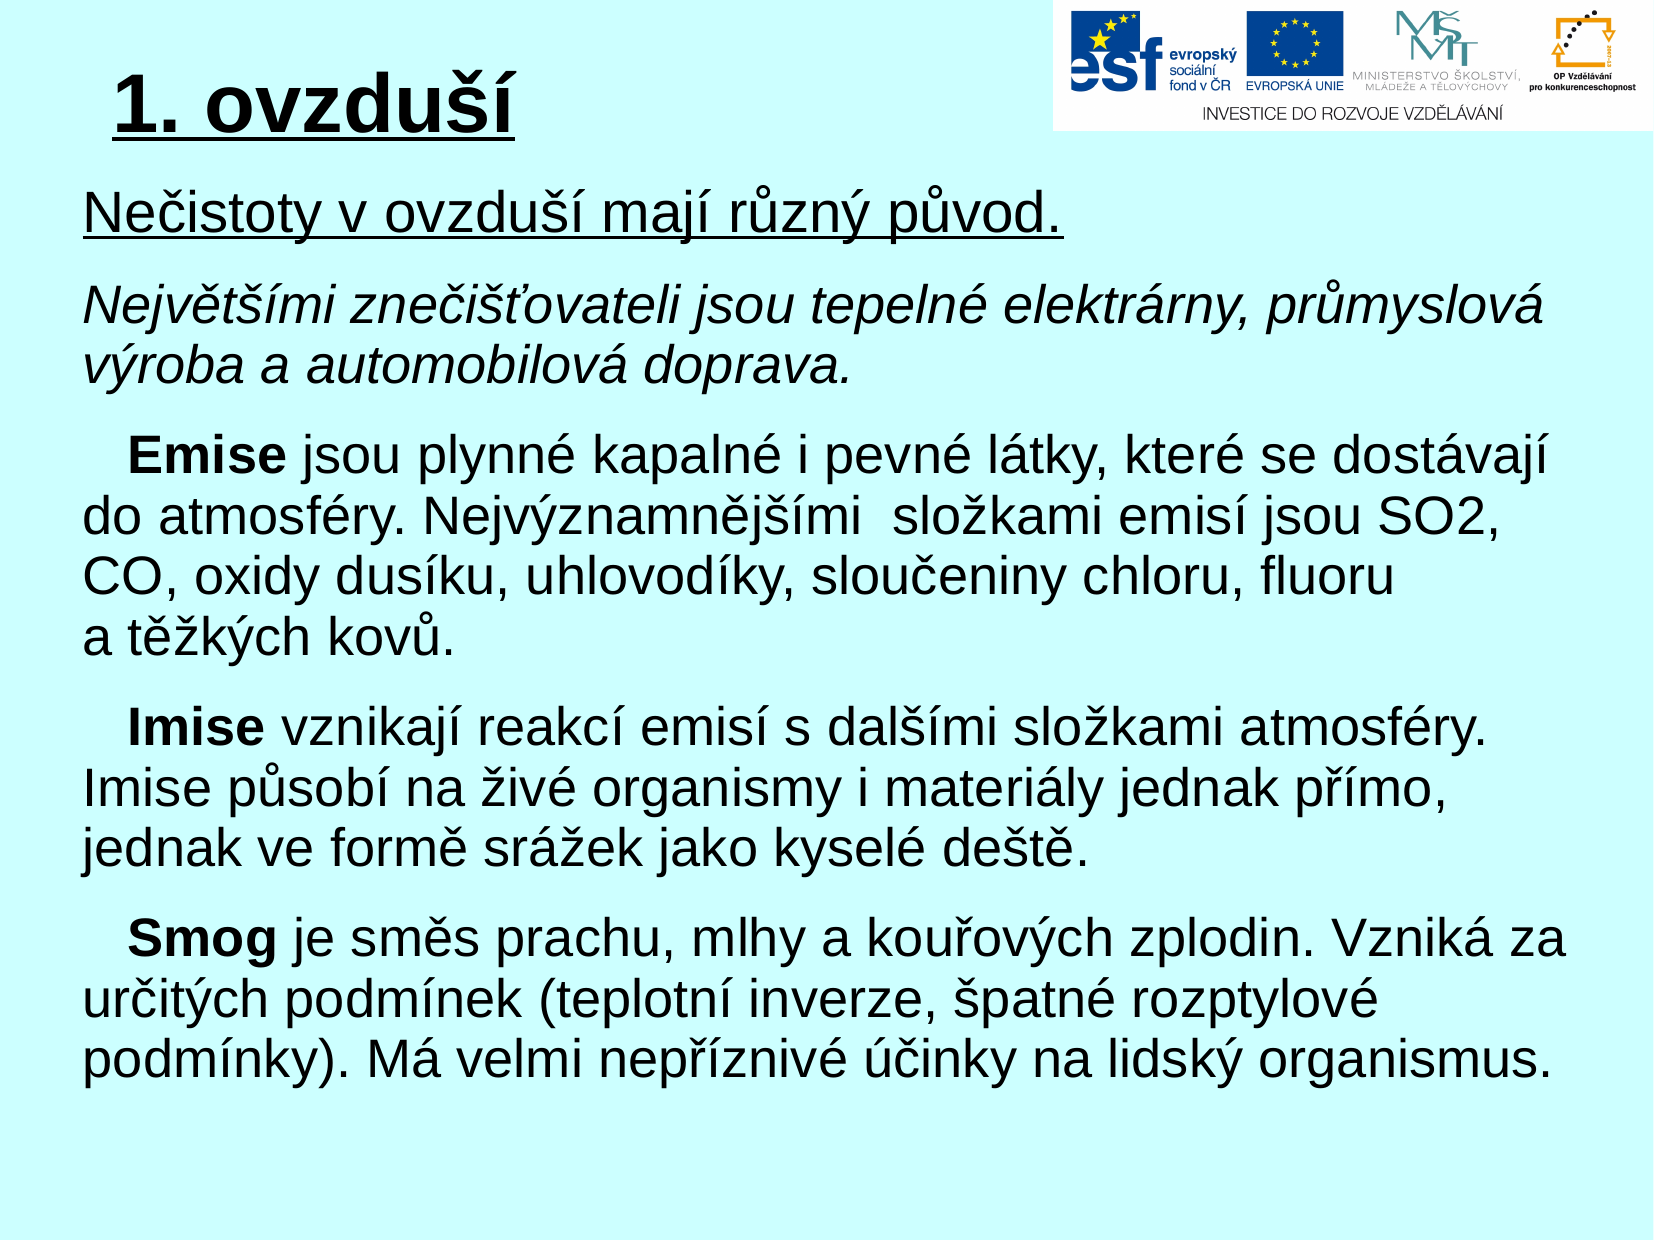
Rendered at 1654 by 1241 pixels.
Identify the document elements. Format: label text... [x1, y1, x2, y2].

list Nečistoty v ovzduší mají různý původ. Největšími znečišťovateli jsou tepelné elektrárny, průmyslová výroba a automobilová doprava. Emise jsou plynné kapalné i pevné látky, které se dostávají do atmosféry. Nejvýznamnějšími složkami emisí jsou SO2, CO, oxidy dusíku, uhlovodíky, sloučeniny chloru, fluoru a těžkých kovů. Imise vznikají reakcí emisí s dalšími složkami atmosféry. Imise působí na živé organismy i materiály jednak přímo, jednak ve formě srážek jako kyselé deště. Smog je směs prachu, mlhy a kouřových zplodin. Vzniká za určitých podmínek (teplotní inverze, špatné rozptylové podmínky). Má velmi nepříznivé účinky na lidský organismus. [82, 179, 1571, 1094]
title 1. ovzduší [82, 0, 1571, 179]
picture [1053, 0, 1654, 131]
